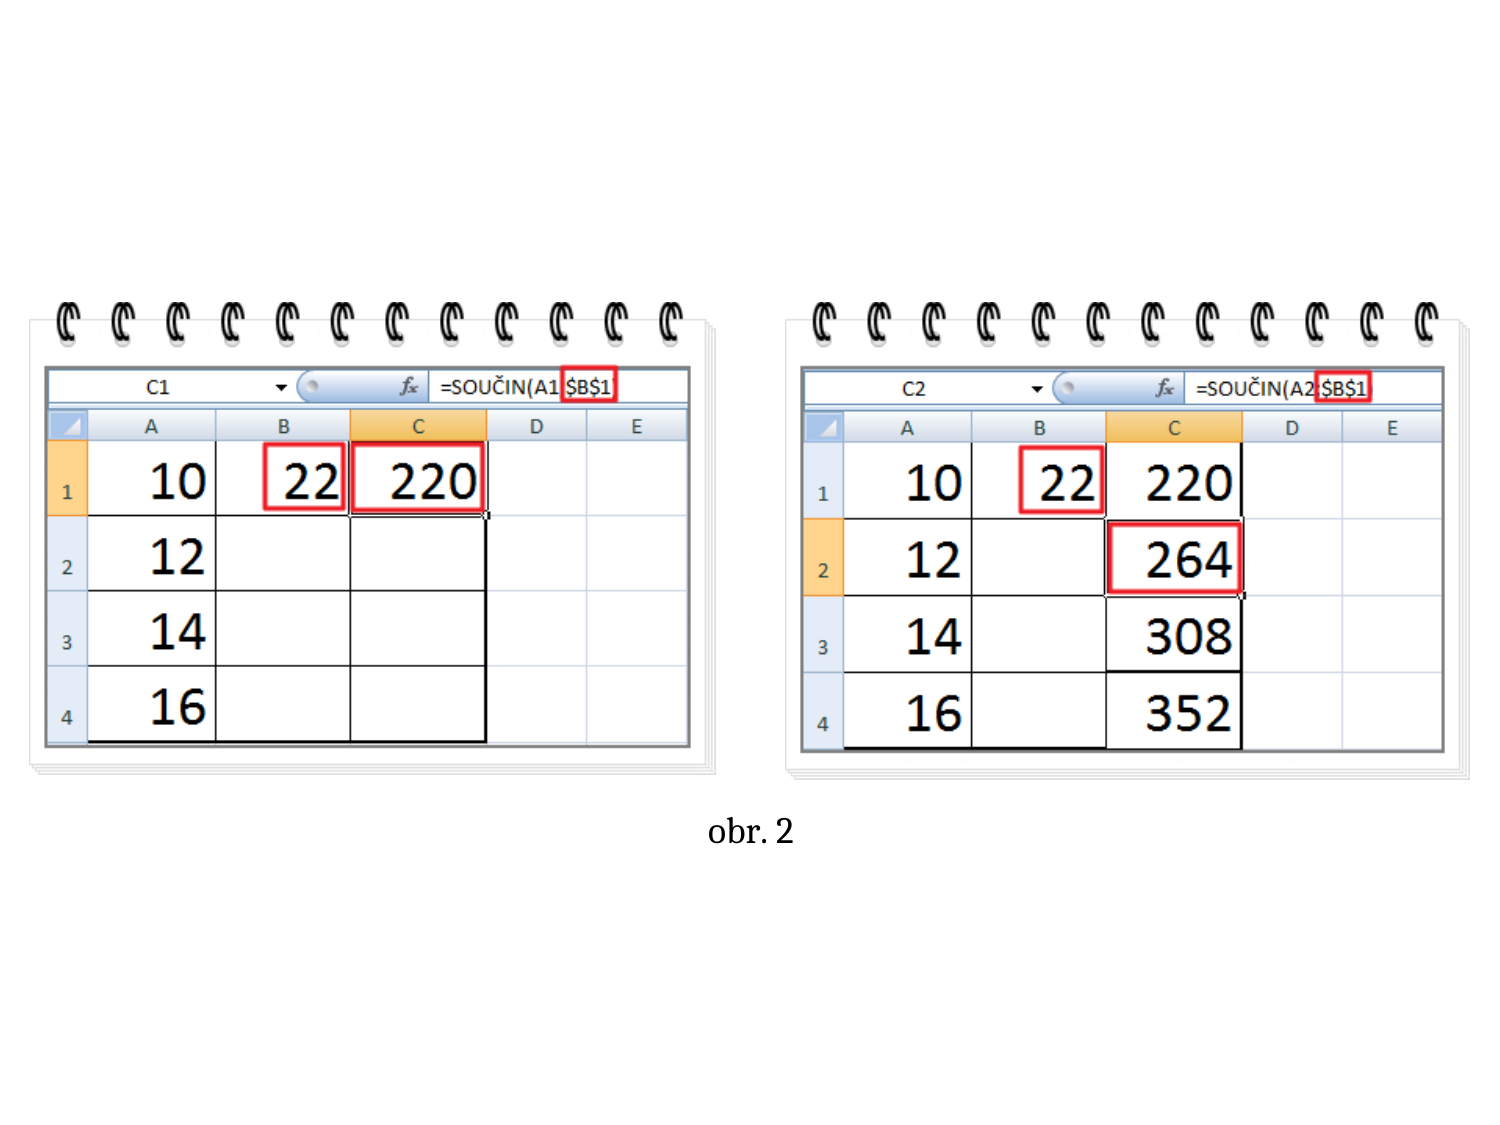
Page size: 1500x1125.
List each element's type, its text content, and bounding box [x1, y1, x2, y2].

picture [29, 302, 716, 775]
picture [785, 302, 1470, 780]
text_box obr. 2 [693, 798, 809, 860]
